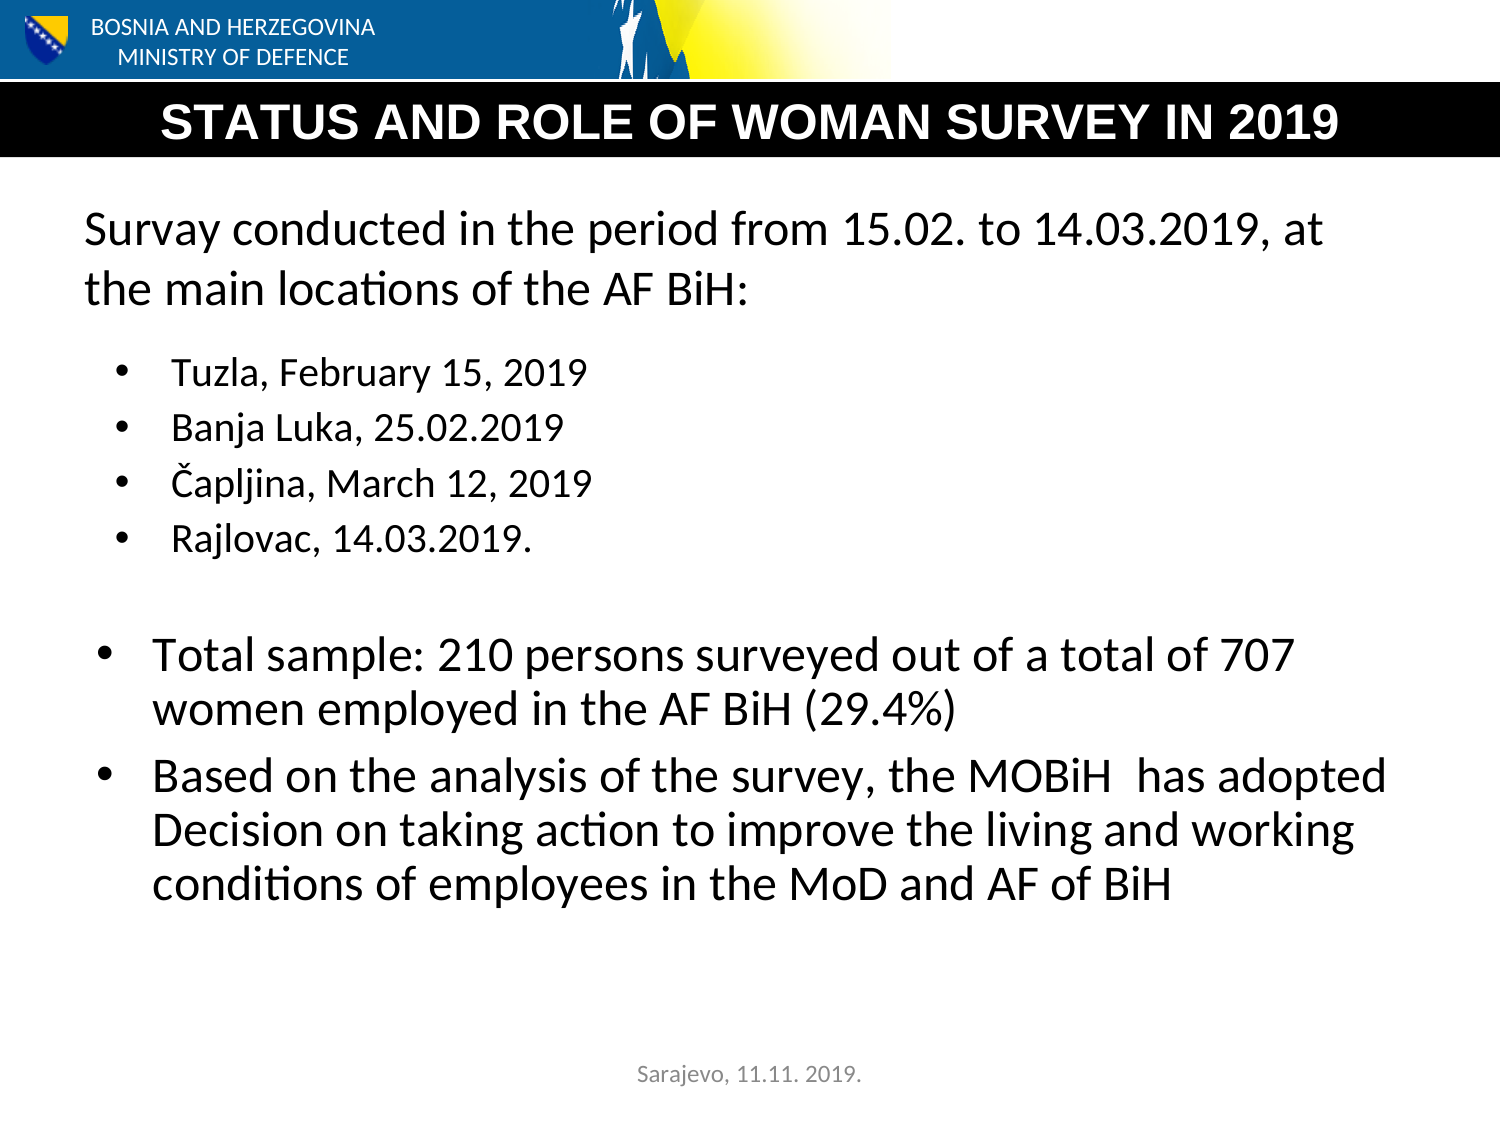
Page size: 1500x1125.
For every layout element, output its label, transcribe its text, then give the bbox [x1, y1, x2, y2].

text_box STATUS AND ROLE OF WOMAN SURVEY IN 2019 [0, 82, 1500, 158]
picture [0, 0, 1500, 79]
text_box Sarajevo, 11.11. 2019. [512, 1042, 988, 1103]
text_box Tuzla, February 15, 2019 Banja Luka, 25.02.2019 Čapljina, March 12, 2019 Rajlovac, 14.03.2019. [99, 287, 1451, 633]
text_box Total sample: 210 persons surveyed out of a total of 707 women employed in the AF BiH (29.4%) Based on the analysis of the survey, the MOBiH has adopted Decision on taking action to improve the living and working conditions of employees in the MoD and AF of BiH [82, 621, 1430, 919]
text_box Survay conducted in the period from 15.02. to 14.03.2019, at the main locations of the AF BiH: [70, 187, 1395, 323]
